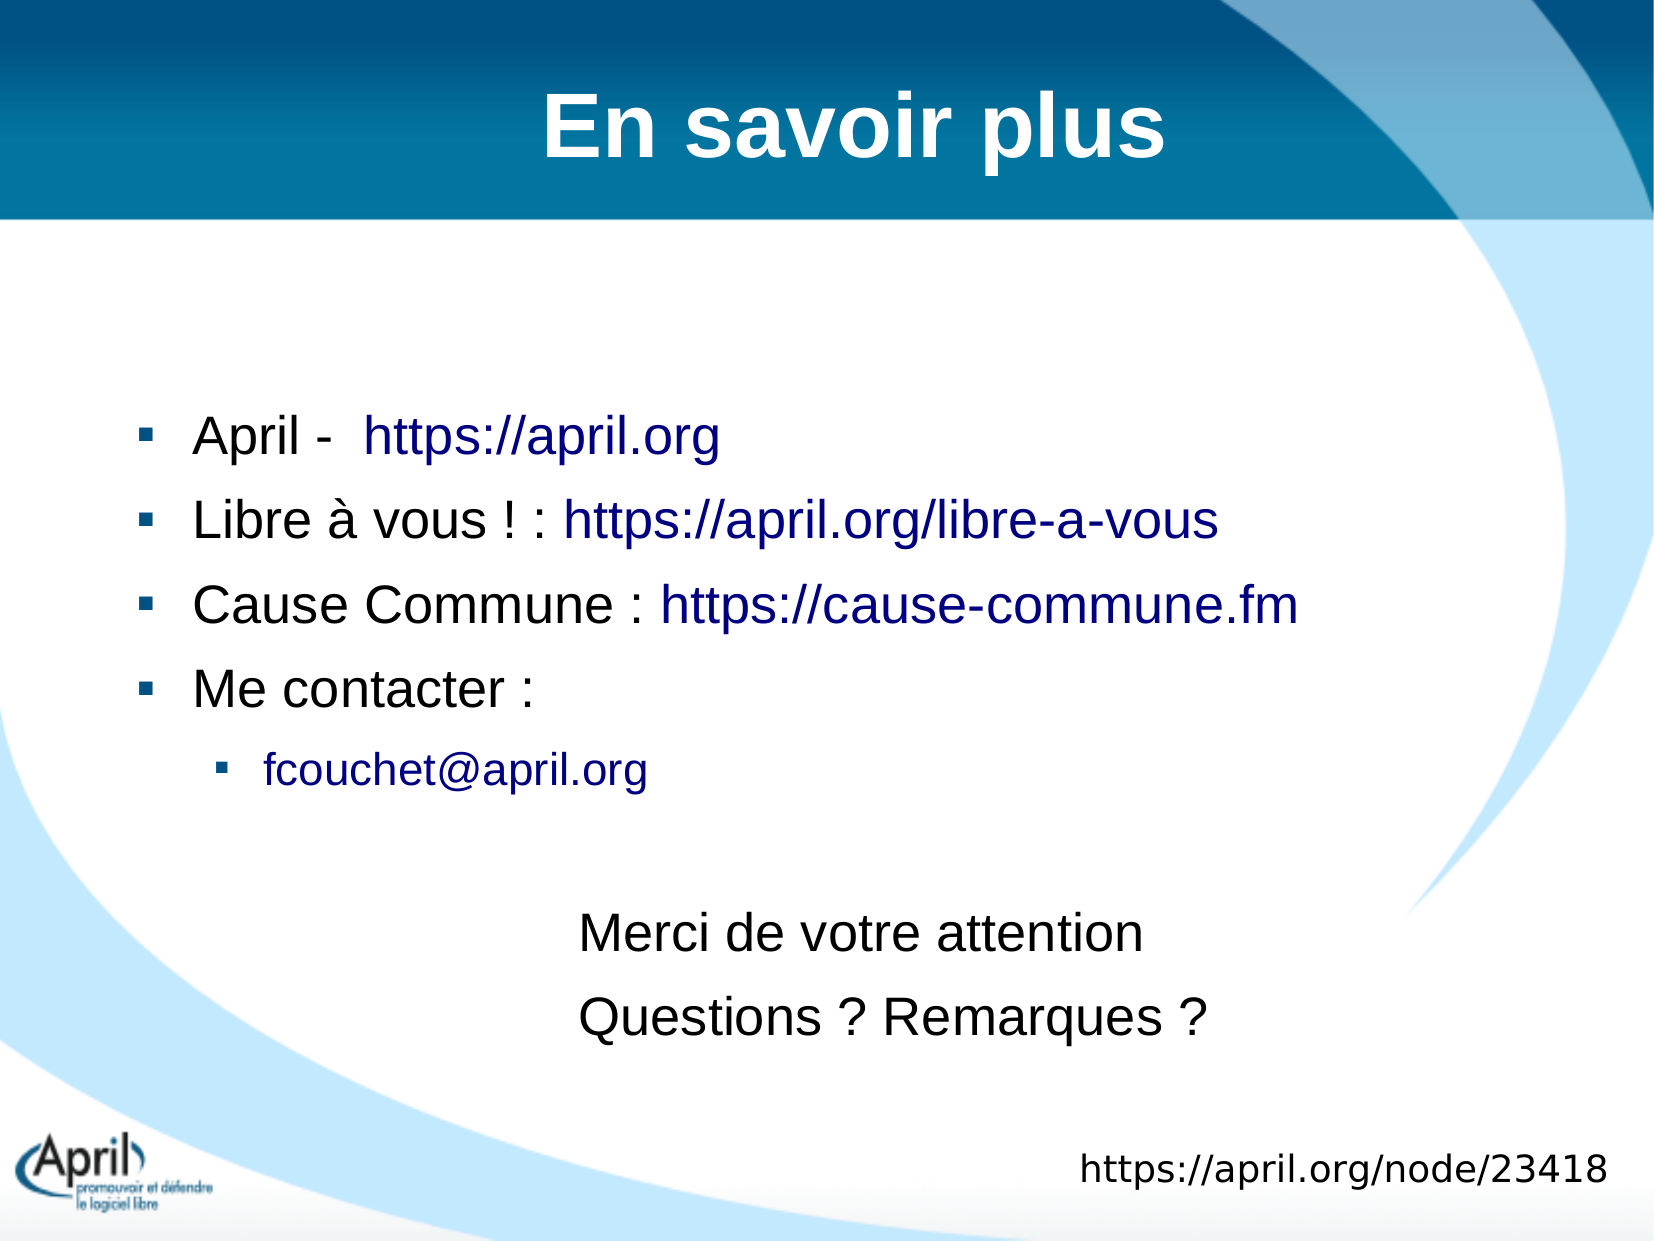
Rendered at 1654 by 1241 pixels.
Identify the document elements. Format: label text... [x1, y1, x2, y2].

picture [0, 0, 1654, 1241]
title En savoir plus [118, 22, 1531, 230]
list April - https://april.org Libre à vous ! : https://april.org/libre-a-vous Cause Commune : https://cause-commune.fm Me contacter : fcouchet@april.org Merci de votre attention Questions ? Remarques ? [121, 321, 1534, 1241]
